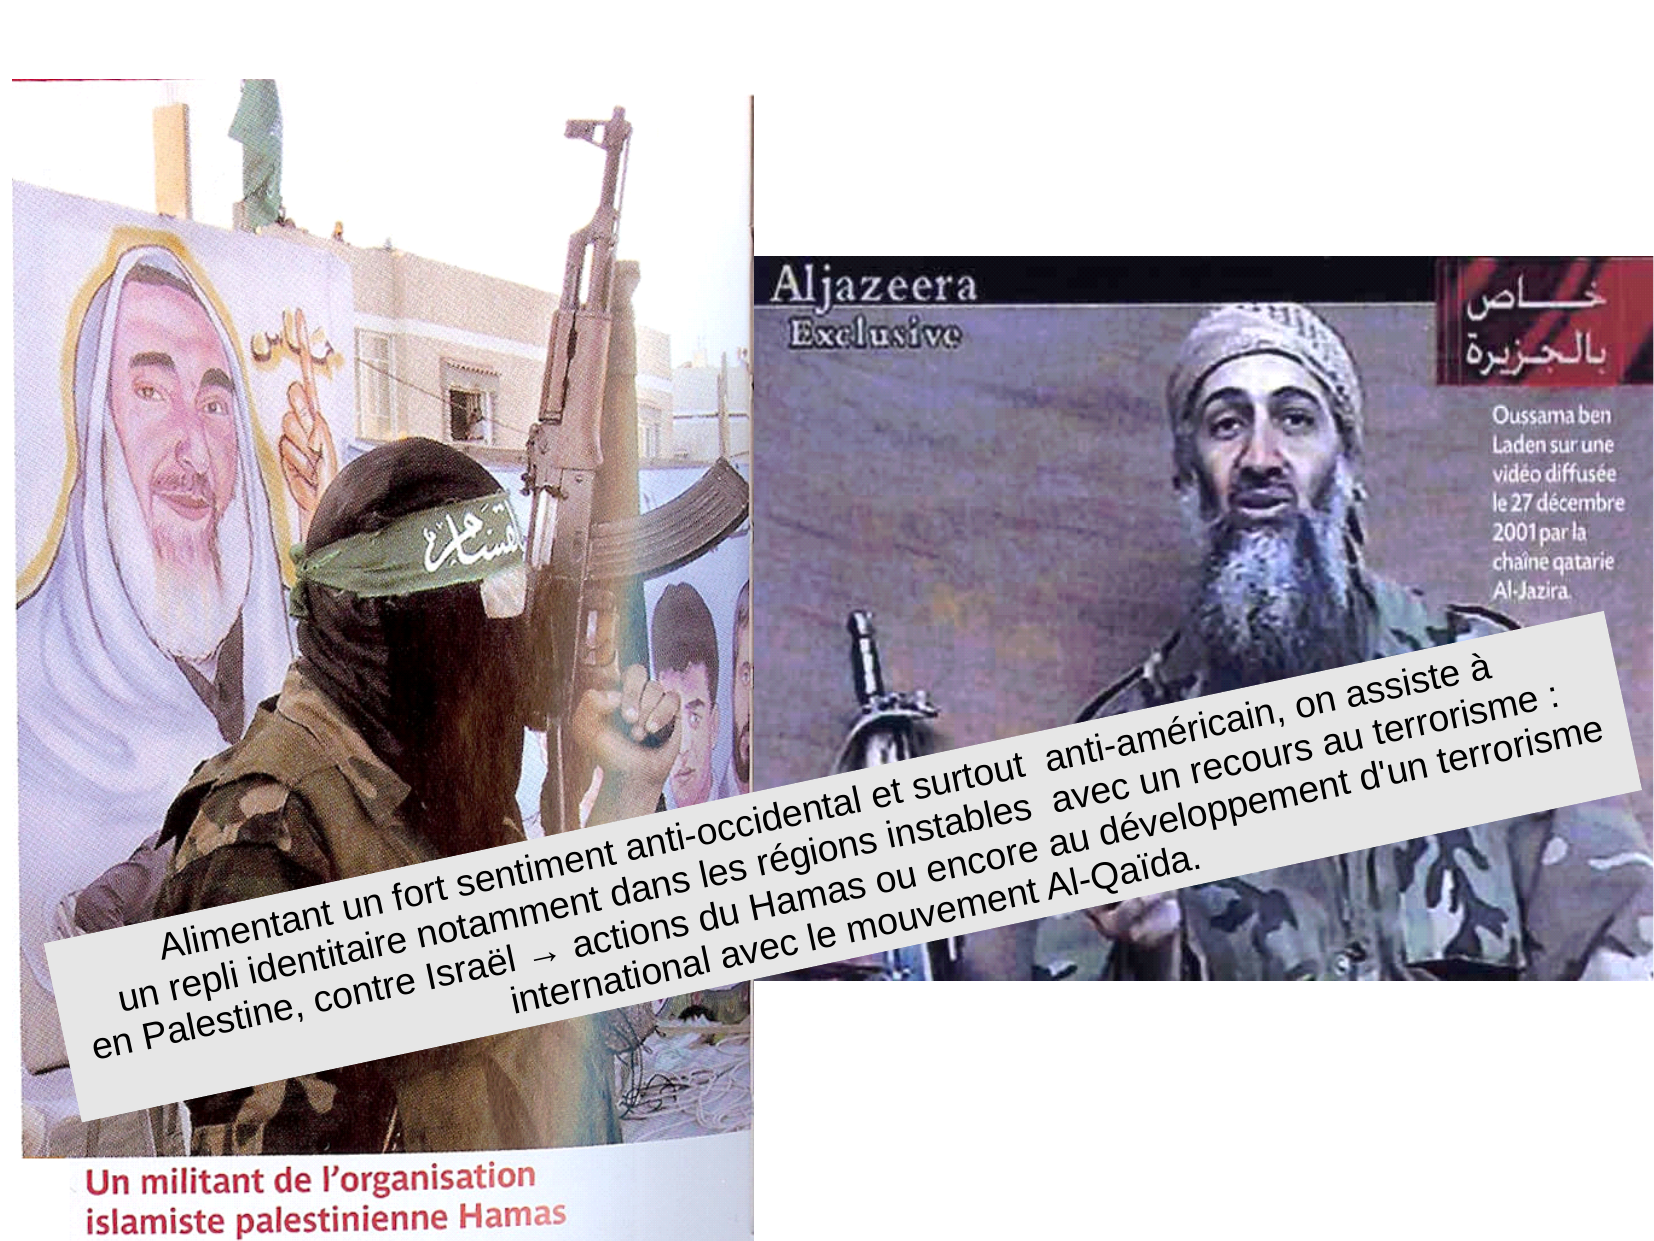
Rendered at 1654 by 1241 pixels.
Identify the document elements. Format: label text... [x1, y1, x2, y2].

picture [12, 79, 1654, 1241]
text_box Alimentant un fort sentiment anti-occidental et surtout anti-américain, on assiste à un repli identitaire notamment dans les régions instables avec un recours au terrorisme : en Palestine, contre Israël → actions du Hamas ou encore au développement d'un terrorisme international avec le mouvement Al-Qaïda. [43, 610, 1642, 1123]
